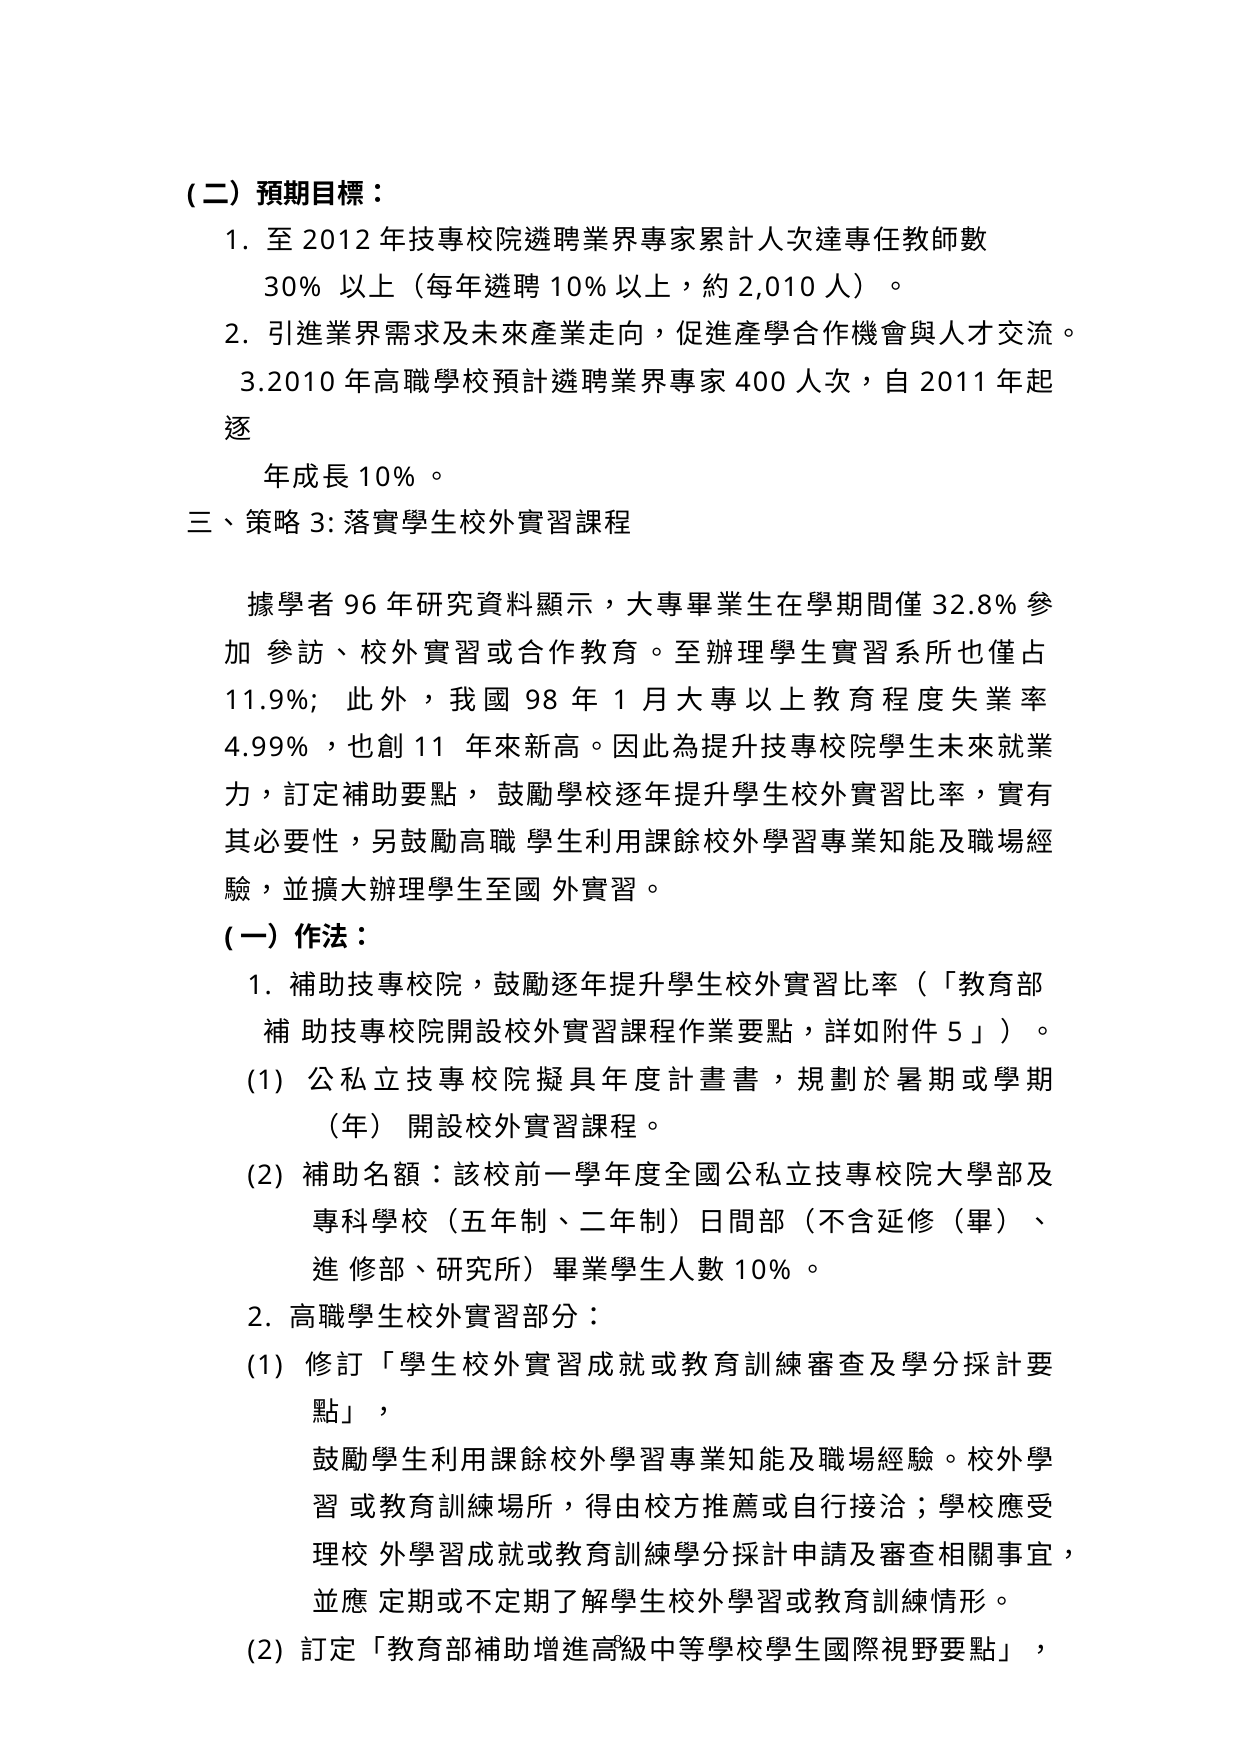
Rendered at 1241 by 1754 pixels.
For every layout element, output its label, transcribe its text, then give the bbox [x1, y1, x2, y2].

text_box 8 [613, 1629, 628, 1649]
text_box (二）預期目標： 1. 至2012年技專校院遴聘業界專家累計人次達專任教師數30% 以上（每年遴聘10%以上，約2,010人）。 2. 引進業界需求及未來產業走向，促進產學合作機會與人才交流。 3.2010年高職學校預計遴聘業界專家400人次，自2011年起逐 年成長10%。 三、策略3:落實學生校外實習課程 據學者96年研究資料顯示，大專畢業生在學期間僅32.8%參加 參訪、校外實習或合作教育。至辦理學生實習系所也僅占11.9%; 此外，我國98年1月大專以上教育程度失業率4.99%，也創11 年來新高。因此為提升技專校院學生未來就業力，訂定補助要點， 鼓勵學校逐年提升學生校外實習比率，實有其必要性，另鼓勵高職 學生利用課餘校外學習專業知能及職場經驗，並擴大辦理學生至國 外實習。 (一）作法： 1. 補助技專校院，鼓勵逐年提升學生校外實習比率（「教育部補 助技專校院開設校外實習課程作業要點，詳如附件5」）。 (1) 公私立技專校院擬具年度計晝書，規劃於暑期或學期（年） 開設校外實習課程。 (2) 補助名額：該校前一學年度全國公私立技專校院大學部及 專科學校（五年制、二年制）日間部（不含延修（畢）、進 修部、研究所）畢業學生人數10%。 2. 高職學生校外實習部分： (1) 修訂「學生校外實習成就或教育訓練審查及學分採計要點」， 鼓勵學生利用課餘校外學習專業知能及職場經驗。校外學習 或教育訓練場所，得由校方推薦或自行接洽；學校應受理校 外學習成就或教育訓練學分採計申請及審查相關事宜，並應 定期或不定期了解學生校外學習或教育訓練情形。 (2) 訂定「教育部補助增進高級中等學校學生國際視野要點」， [187, 162, 1056, 1597]
